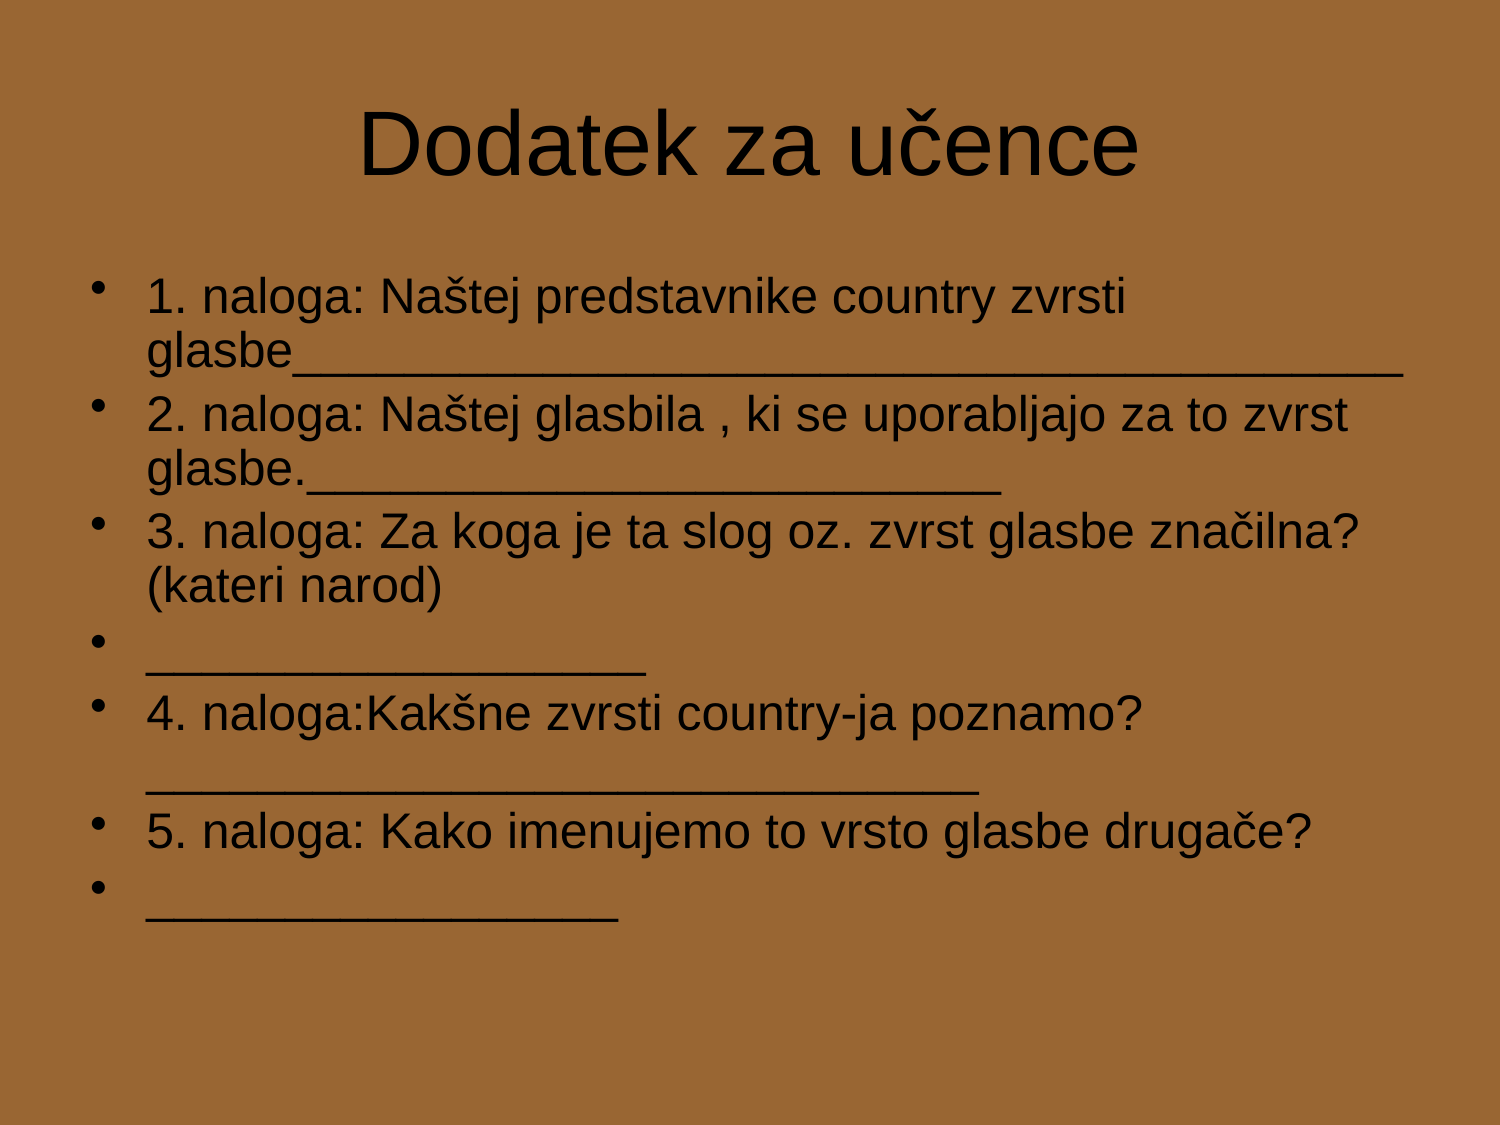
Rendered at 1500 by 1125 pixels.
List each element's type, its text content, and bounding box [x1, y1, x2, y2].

list 1. naloga: Naštej predstavnike country zvrsti glasbe________________________________________ 2. naloga: Naštej glasbila , ki se uporabljajo za to zvrst glasbe._________________________ 3. naloga: Za koga je ta slog oz. zvrst glasbe značilna?(kateri narod) __________________ 4. naloga:Kakšne zvrsti country-ja poznamo?______________________________ 5. naloga: Kako imenujemo to vrsto glasbe drugače? _________________ [75, 262, 1425, 1005]
title Dodatek za učence [75, 45, 1425, 233]
